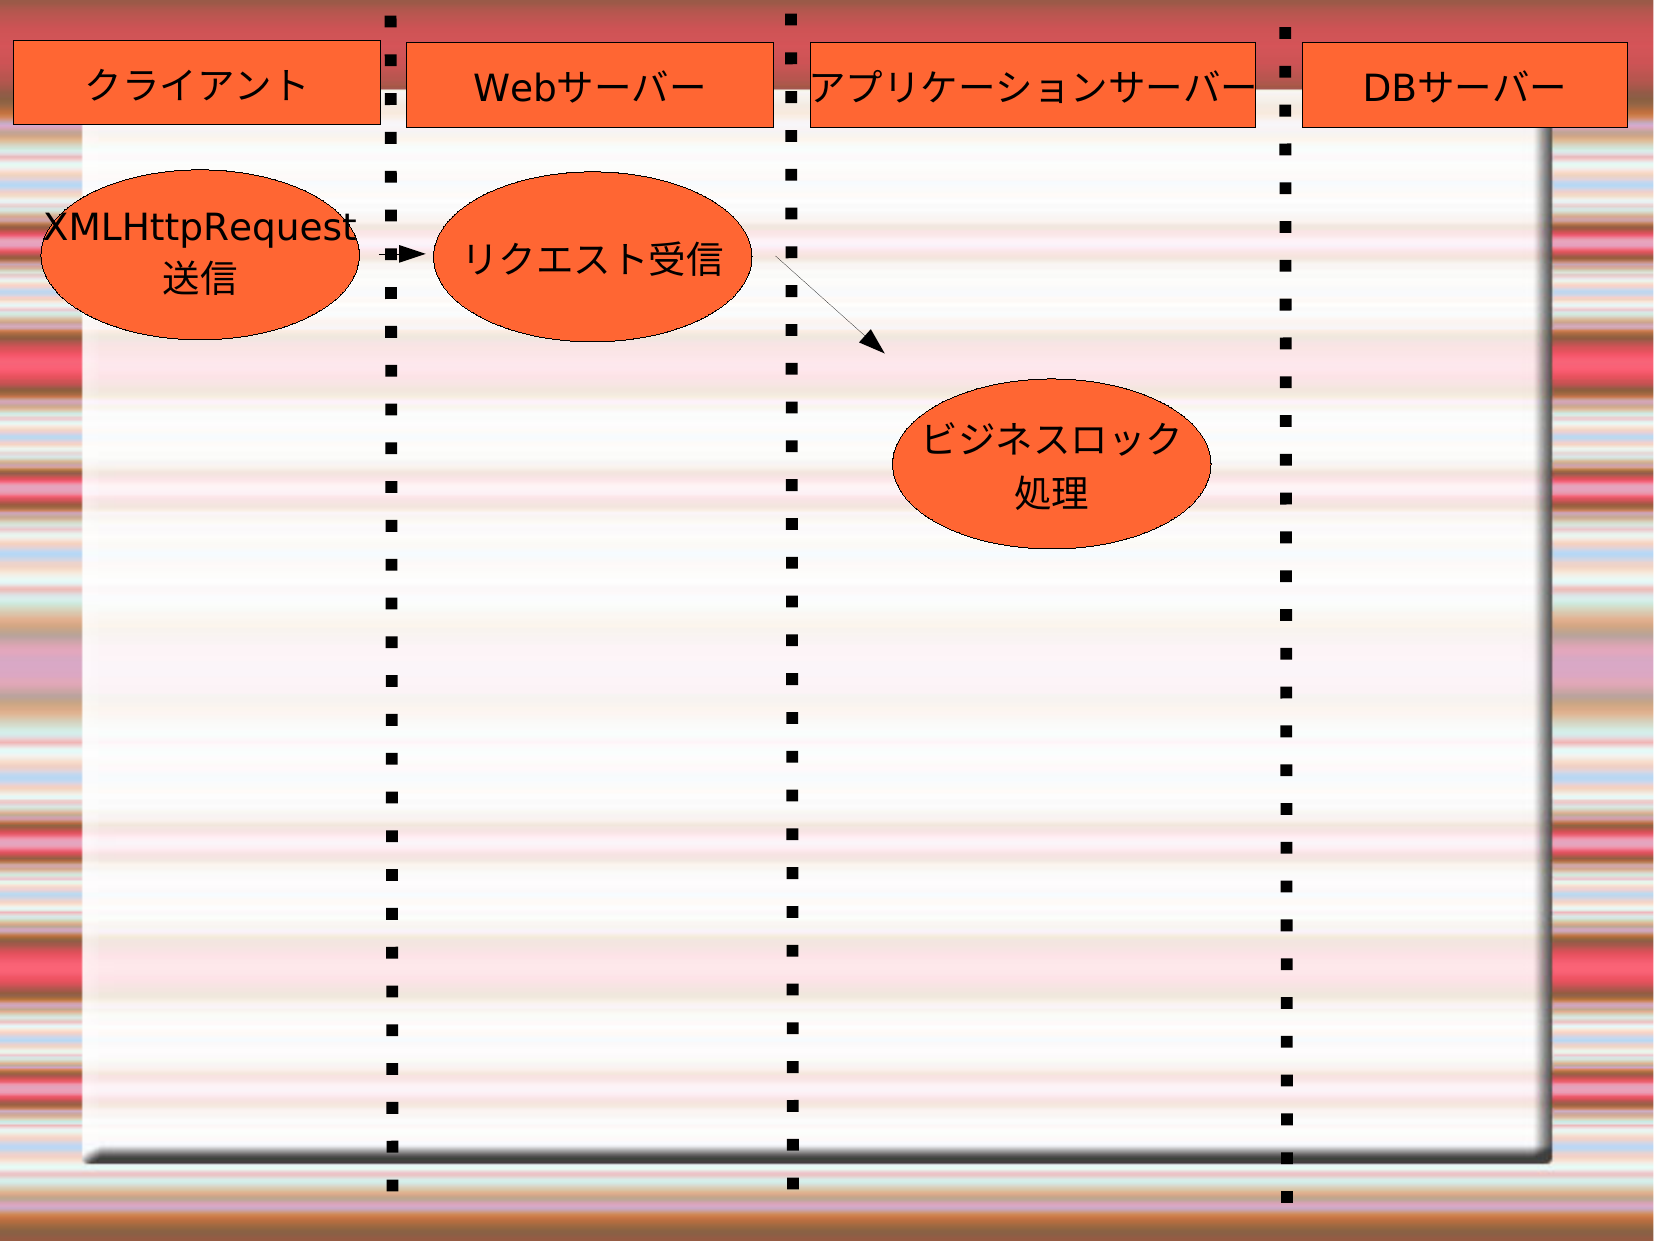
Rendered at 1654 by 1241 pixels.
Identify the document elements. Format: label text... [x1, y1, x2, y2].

text_box DBサーバー [1302, 42, 1628, 128]
text_box XMLHttpRequest 送信 [40, 169, 360, 340]
text_box Webサーバー [406, 42, 774, 128]
text_box ビジネスロック 処理 [892, 378, 1212, 549]
text_box アプリケーションサーバー [810, 42, 1256, 128]
picture [0, 0, 1654, 1241]
text_box クライアント [13, 40, 381, 125]
text_box リクエスト受信 [433, 171, 753, 342]
